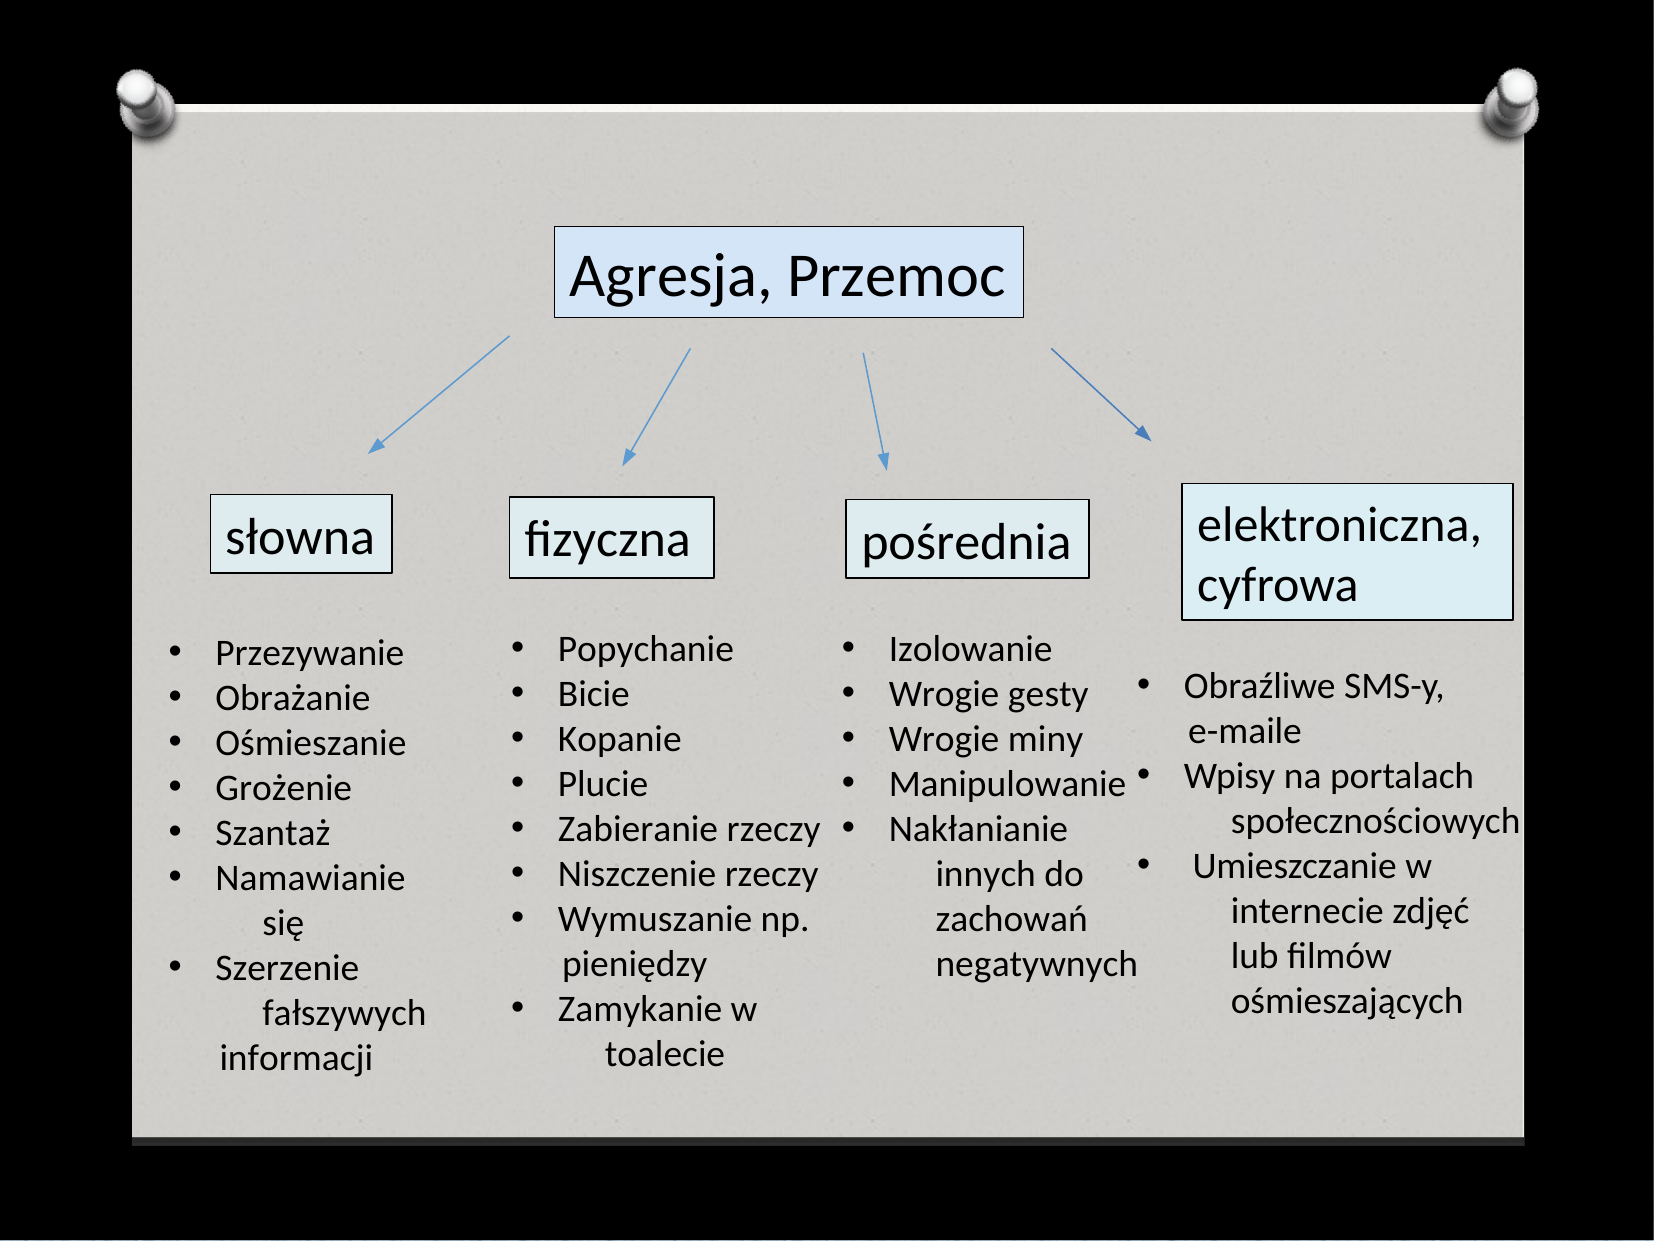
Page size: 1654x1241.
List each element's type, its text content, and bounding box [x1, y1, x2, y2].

text_box pośrednia [846, 499, 1089, 578]
text_box słowna [210, 494, 393, 573]
text_box Popychanie Bicie Kopanie Plucie Zabieranie rzeczy Niszczenie rzeczy Wymuszanie np. pieniędzy Zamykanie w toalecie [496, 616, 851, 1086]
text_box Agresja, Przemoc [554, 226, 1024, 318]
text_box Izolowanie Wrogie gesty Wrogie miny Manipulowanie Nakłanianie innych do zachowań negatywnych [851, 616, 1170, 1037]
text_box elektroniczna, cyfrowa [1182, 483, 1513, 621]
text_box fizyczna [509, 496, 714, 578]
picture [1452, 38, 1586, 172]
picture [82, 32, 218, 169]
text_box Przezywanie Obrażanie Ośmieszanie Grożenie Szantaż Namawianie się Szerzenie fałszywych informacji [153, 620, 449, 1090]
text_box Obraźliwe SMS-y, e-maile Wpisy na portalach społecznościowych Umieszczanie w internecie zdjęć lub filmów ośmieszających [1122, 653, 1541, 1119]
